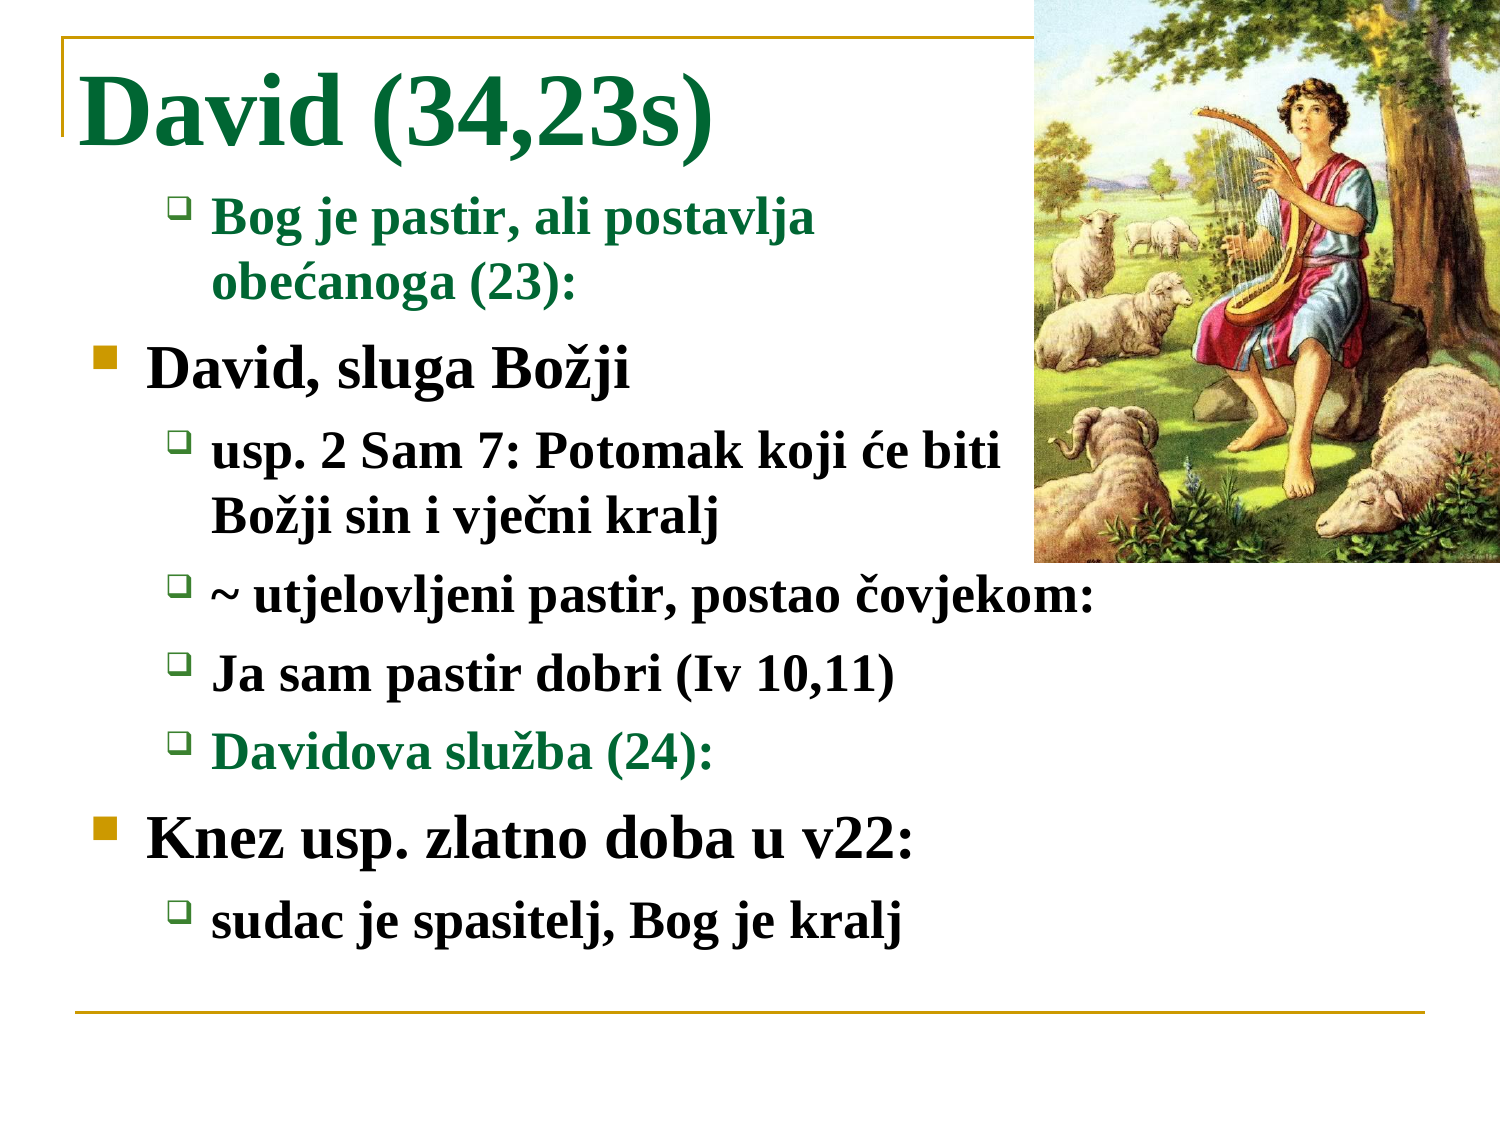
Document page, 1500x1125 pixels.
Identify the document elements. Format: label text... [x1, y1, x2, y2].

list Bog je pastir, ali postavlja obećanoga (23): David, sluga Božji usp. 2 Sam 7: Potomak koji će biti Božji sin i vječni kralj ~ utjelovljeni pastir, postao čovjekom: Ja sam pastir dobri (Iv 10,11) Davidova služba (24): Knez usp. zlatno doba u v22: sudac je spasitelj, Bog je kralj [75, 172, 1500, 1006]
title David (34,23s) [63, 33, 1034, 221]
picture [1034, 0, 1500, 563]
